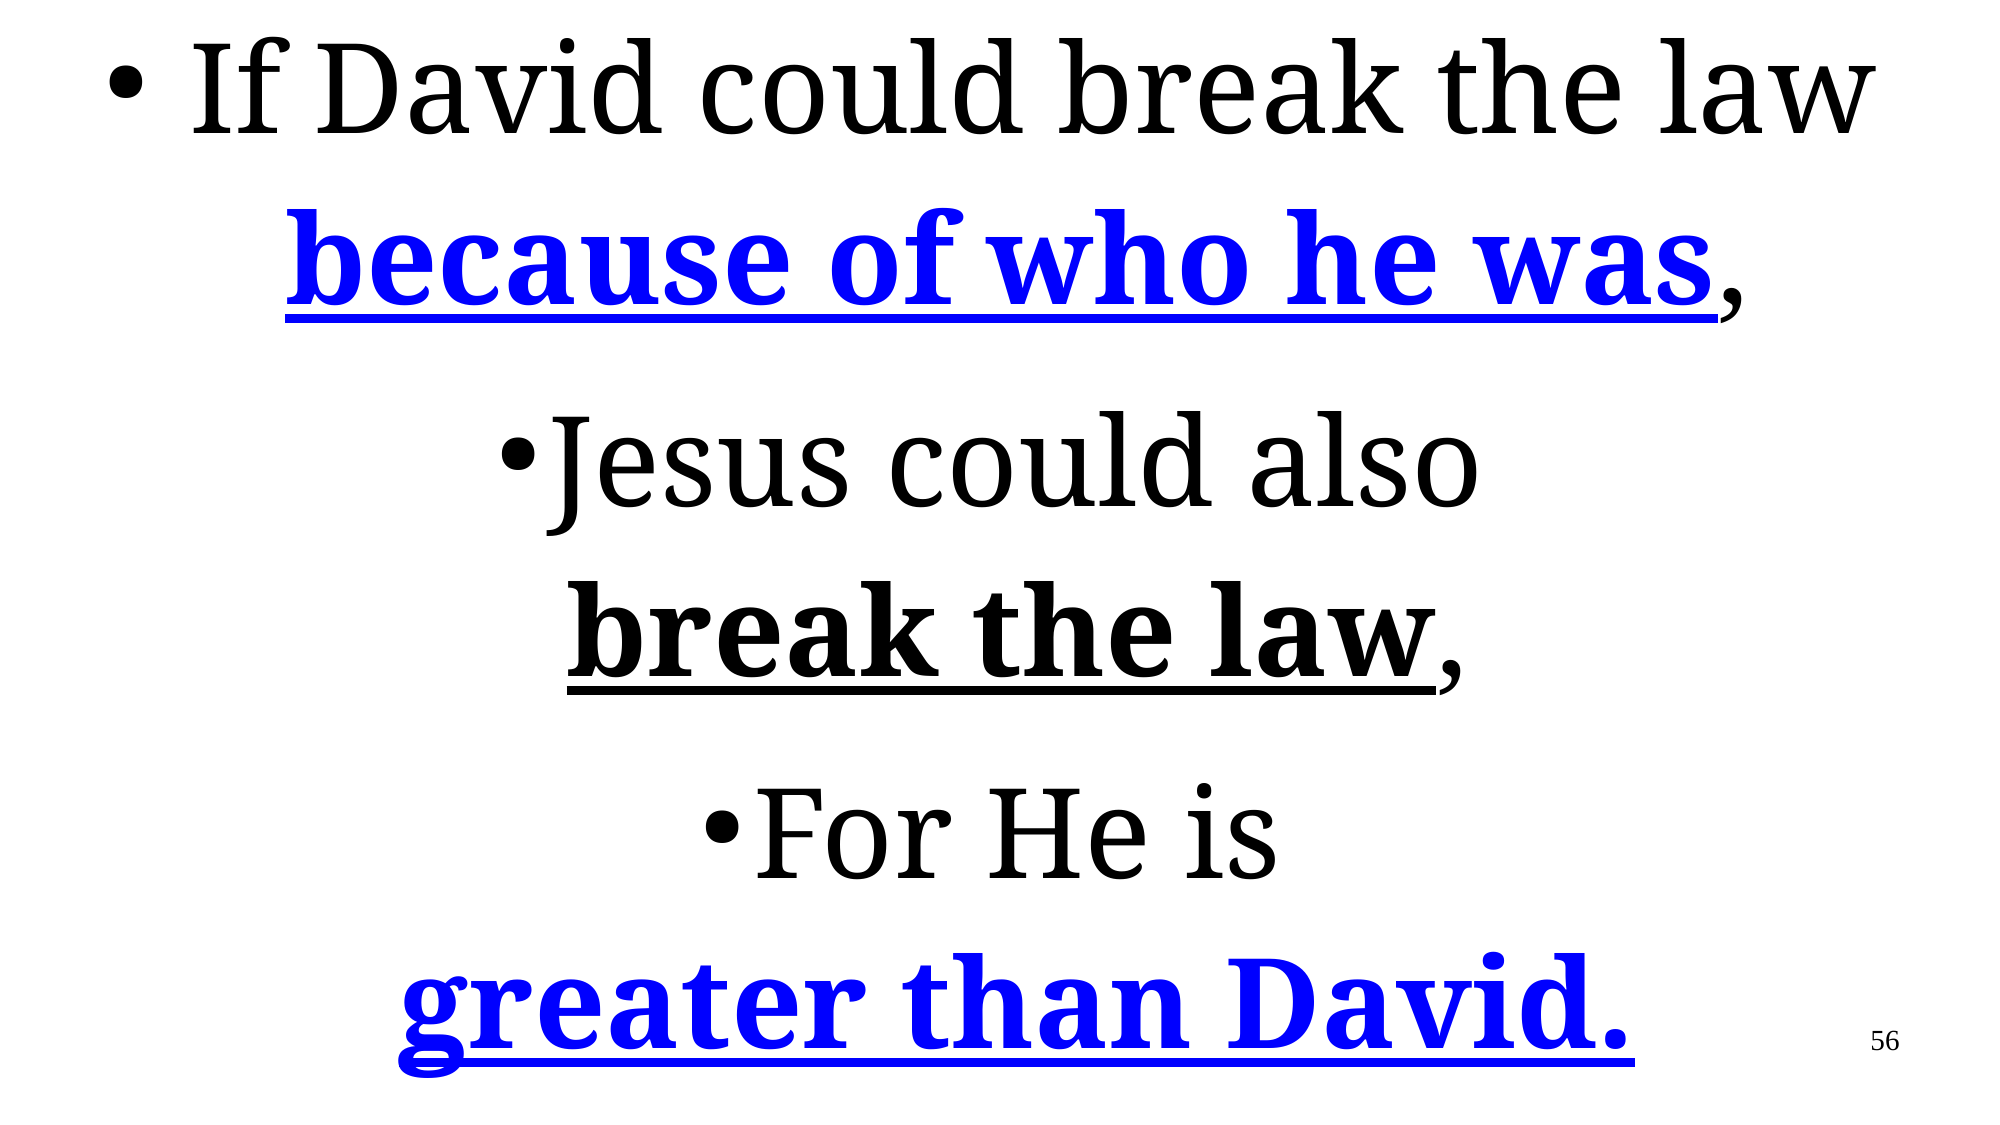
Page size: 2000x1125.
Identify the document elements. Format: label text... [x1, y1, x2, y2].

list If David could break the law because of who he was, Jesus could also break the law, For He is greater than David. [0, 0, 1996, 1123]
